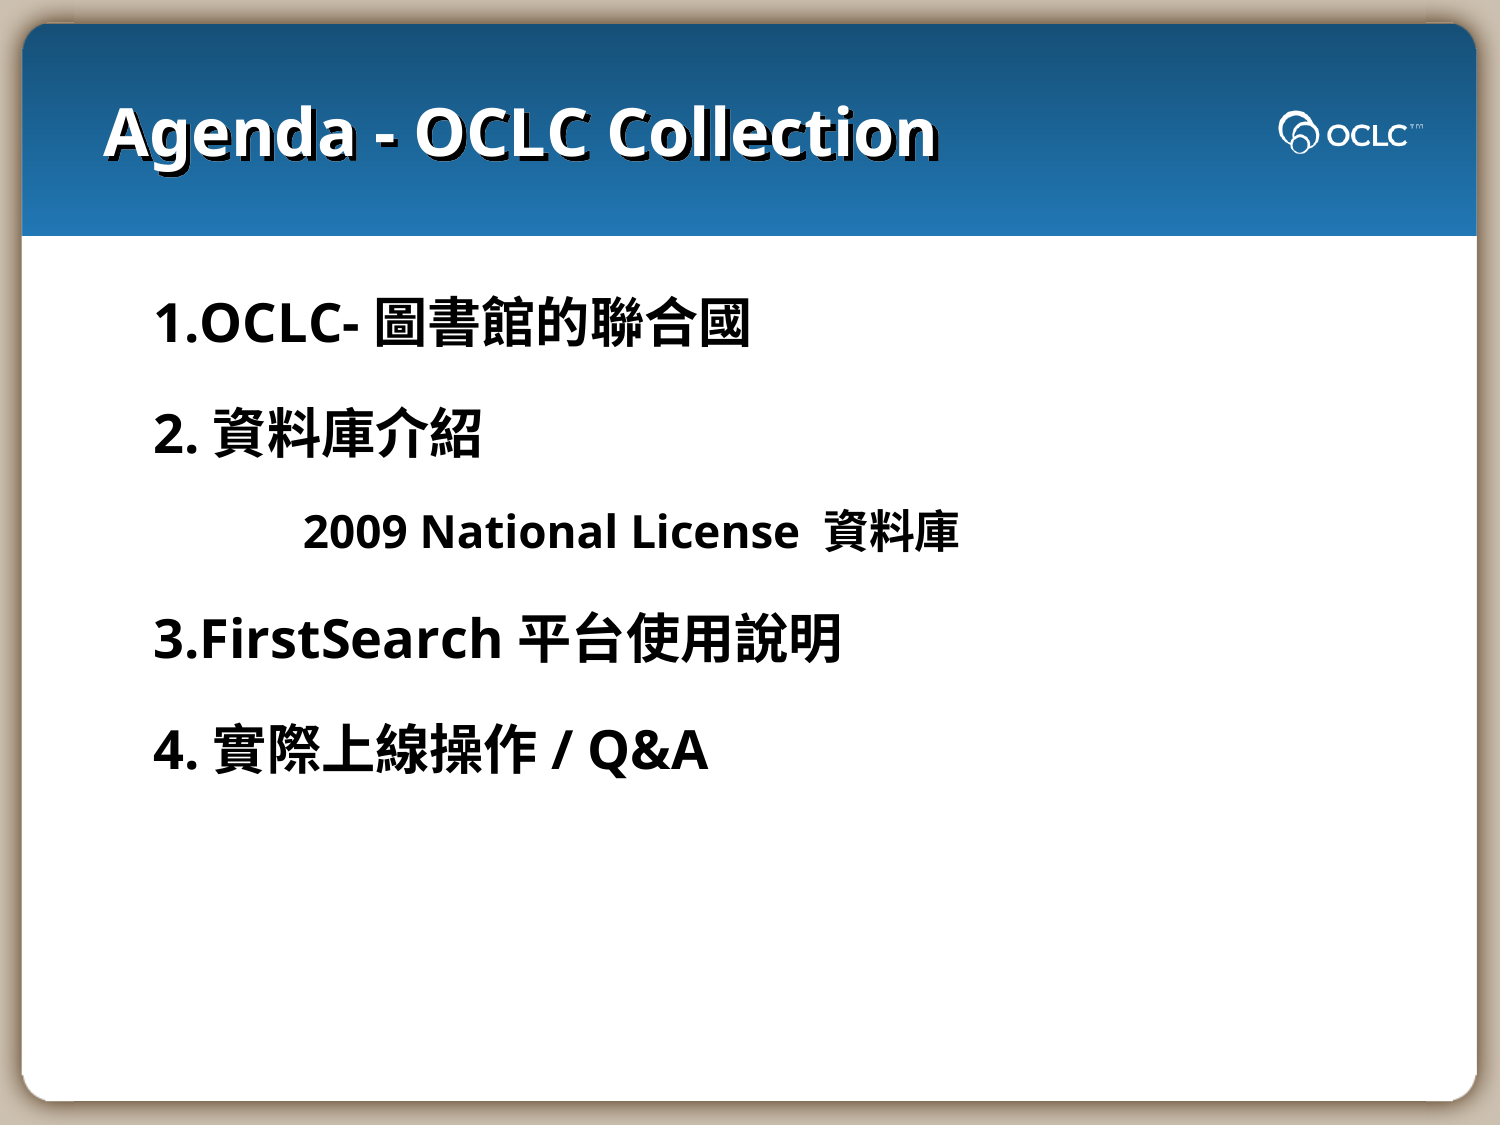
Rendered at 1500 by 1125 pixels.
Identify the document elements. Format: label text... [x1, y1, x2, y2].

title Agenda - OCLC Collection [88, 66, 1396, 193]
list 1.OCLC-圖書館的聯合國 2.資料庫介紹 2009 National License 資料庫 3.FirstSearch平台使用說明 4.實際上線操作/ Q&A [112, 275, 1414, 1071]
